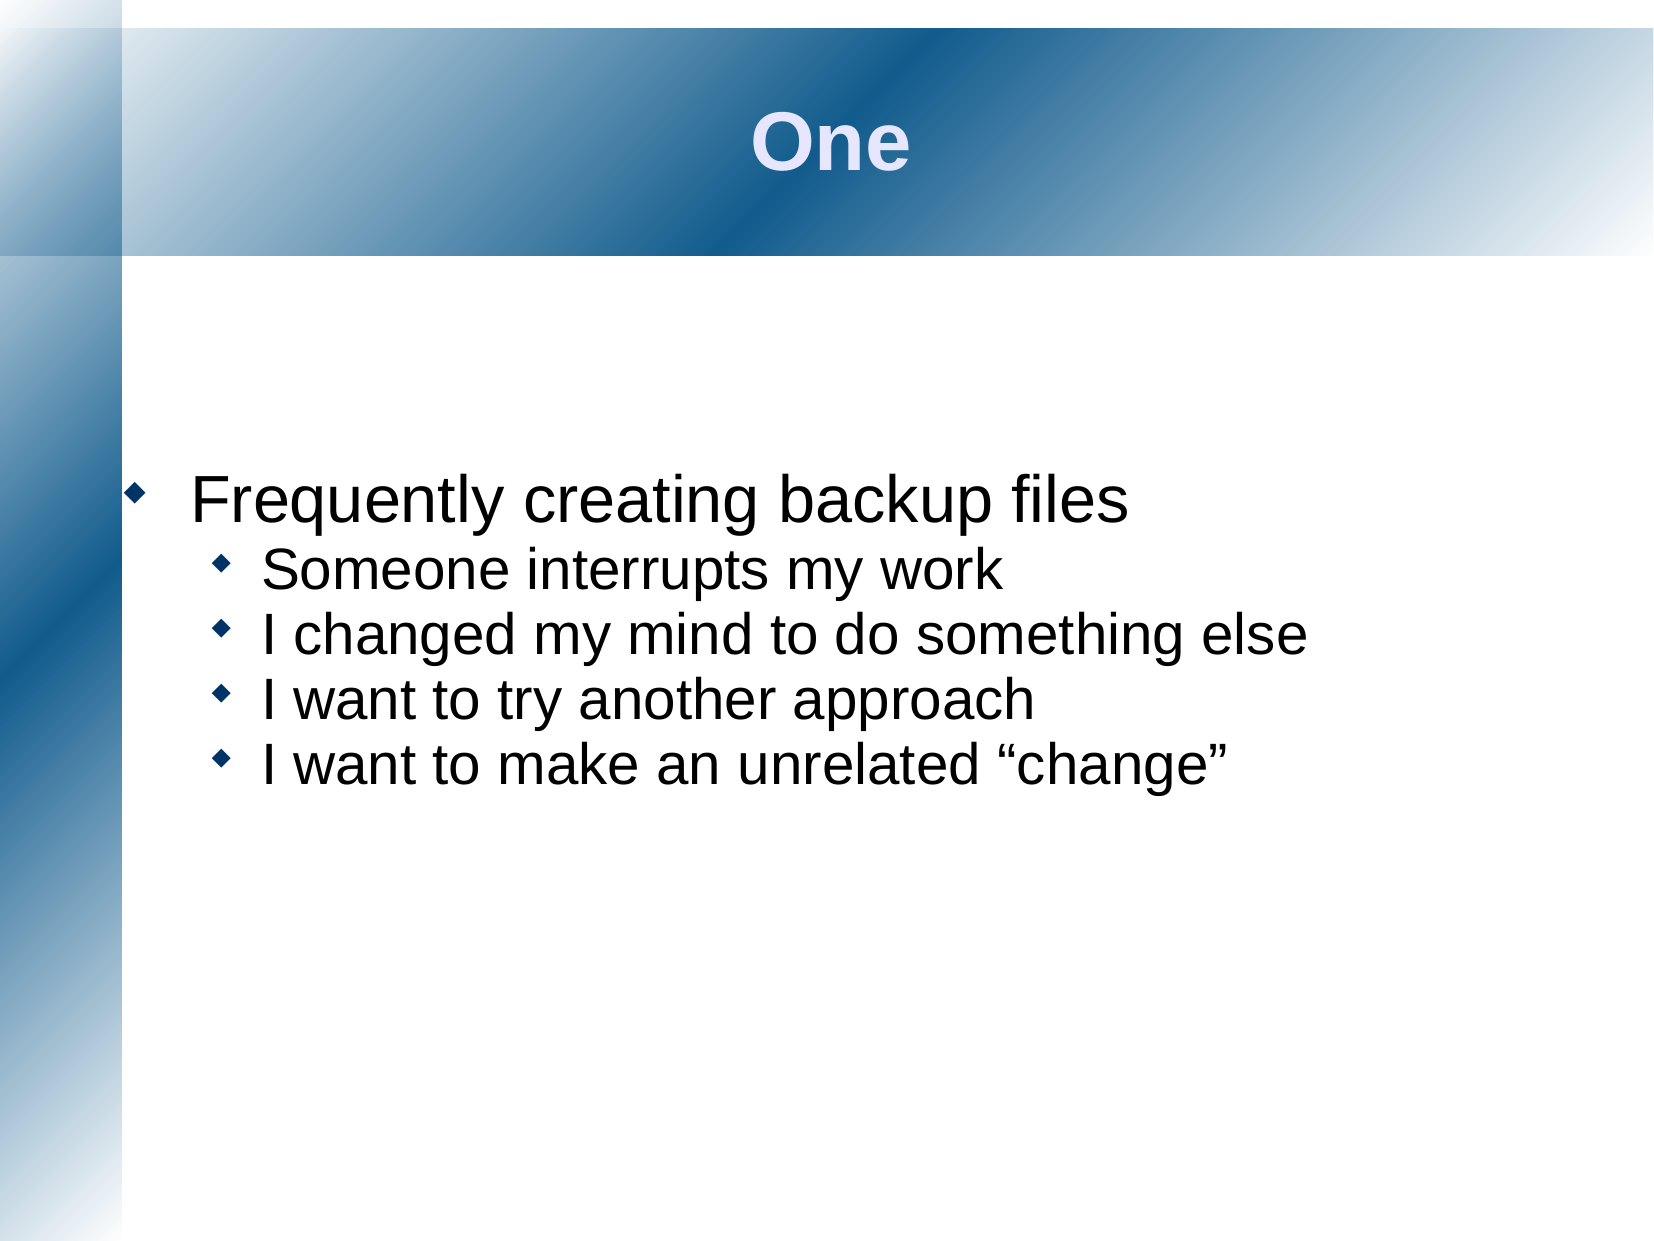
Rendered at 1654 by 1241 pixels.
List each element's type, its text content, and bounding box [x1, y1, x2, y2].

title One [125, 37, 1538, 246]
list Frequently creating backup files Someone interrupts my work I changed my mind to do something else I want to try another approach I want to make an unrelated “change” [119, 461, 1532, 1160]
